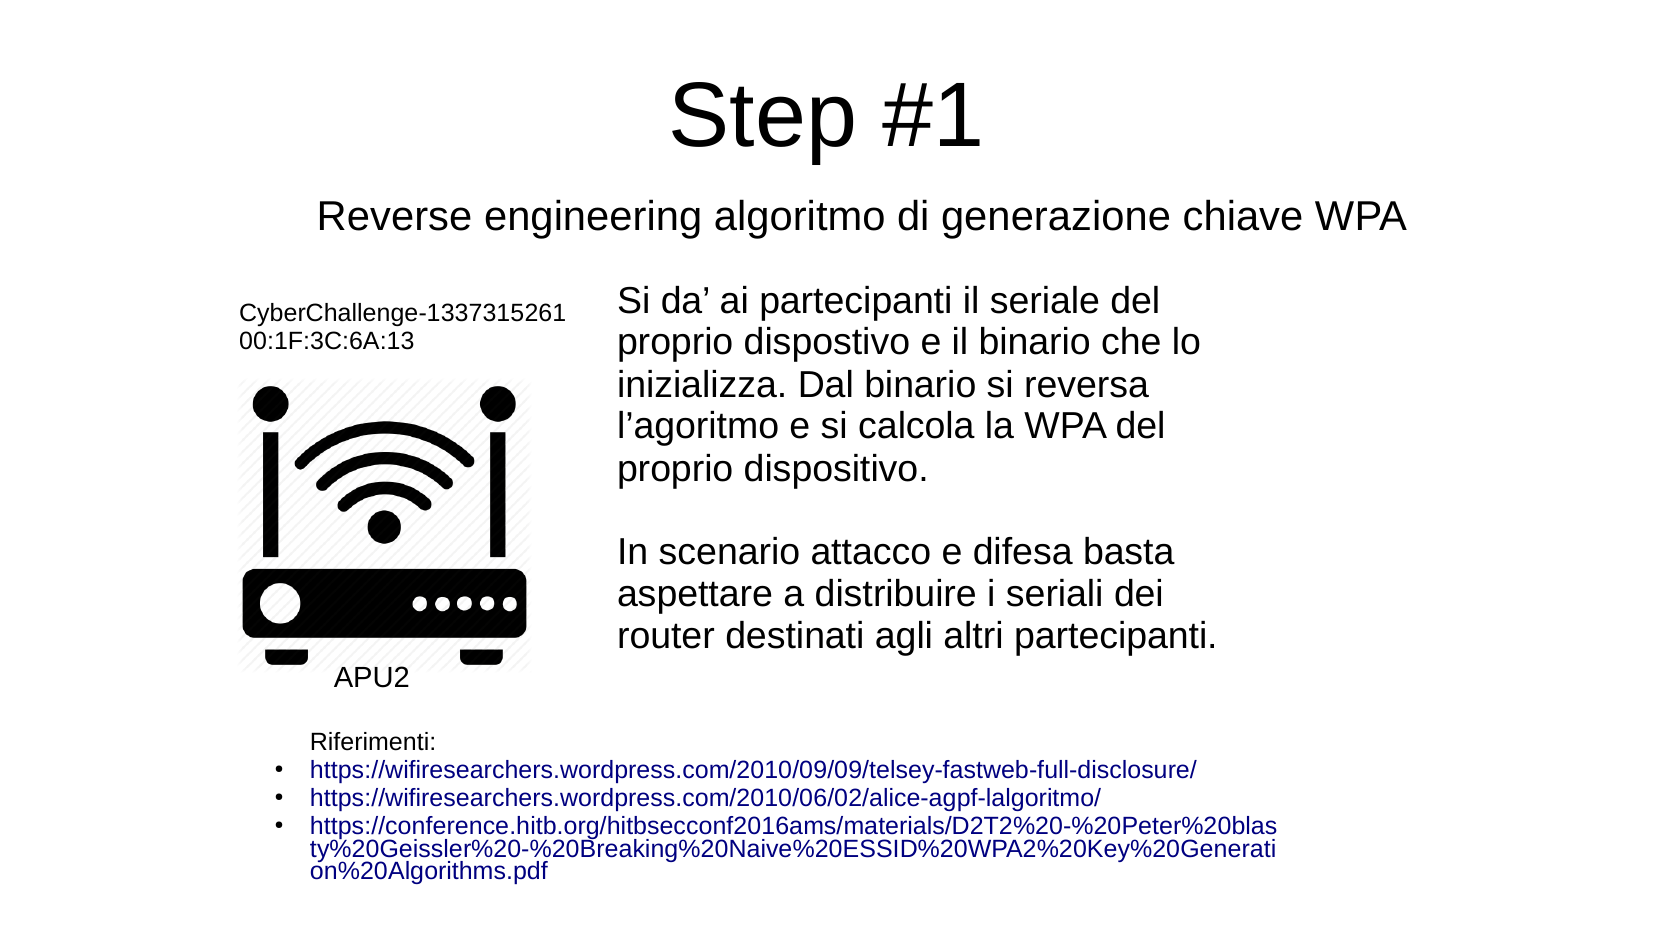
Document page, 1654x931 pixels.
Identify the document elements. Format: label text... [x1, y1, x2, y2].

list Reverse engineering algoritmo di generazione chiave WPA [82, 192, 1571, 259]
text_box Riferimenti: https://wifiresearchers.wordpress.com/2010/09/09/telsey-fastweb-full-disclosure/ https://wifiresearchers.wordpress.com/2010/06/02/alice-agpf-lalgoritmo/ https://conference.hitb.org/hitbsecconf2016ams/materials/D2T2%20-%20Peter%20blasty%20Geissler%20-%20Breaking%20Naive%20ESSID%20WPA2%20Key%20Generation%20Algorithms.pdf [259, 720, 1300, 848]
text_box CyberChallenge-1337315261 00:1F:3C:6A:13 [224, 290, 602, 390]
text_box APU2 [318, 654, 449, 711]
picture [236, 390, 532, 673]
title Step #1 [82, 37, 1571, 192]
text_box Si da’ ai partecipanti il seriale del proprio dispostivo e il binario che lo inizializza. Dal binario si reversa l’agoritmo e si calcola la WPA del proprio dispositivo. In scenario attacco e difesa basta aspettare a distribuire i seriali dei router destinati agli altri partecipanti. [602, 271, 1276, 665]
